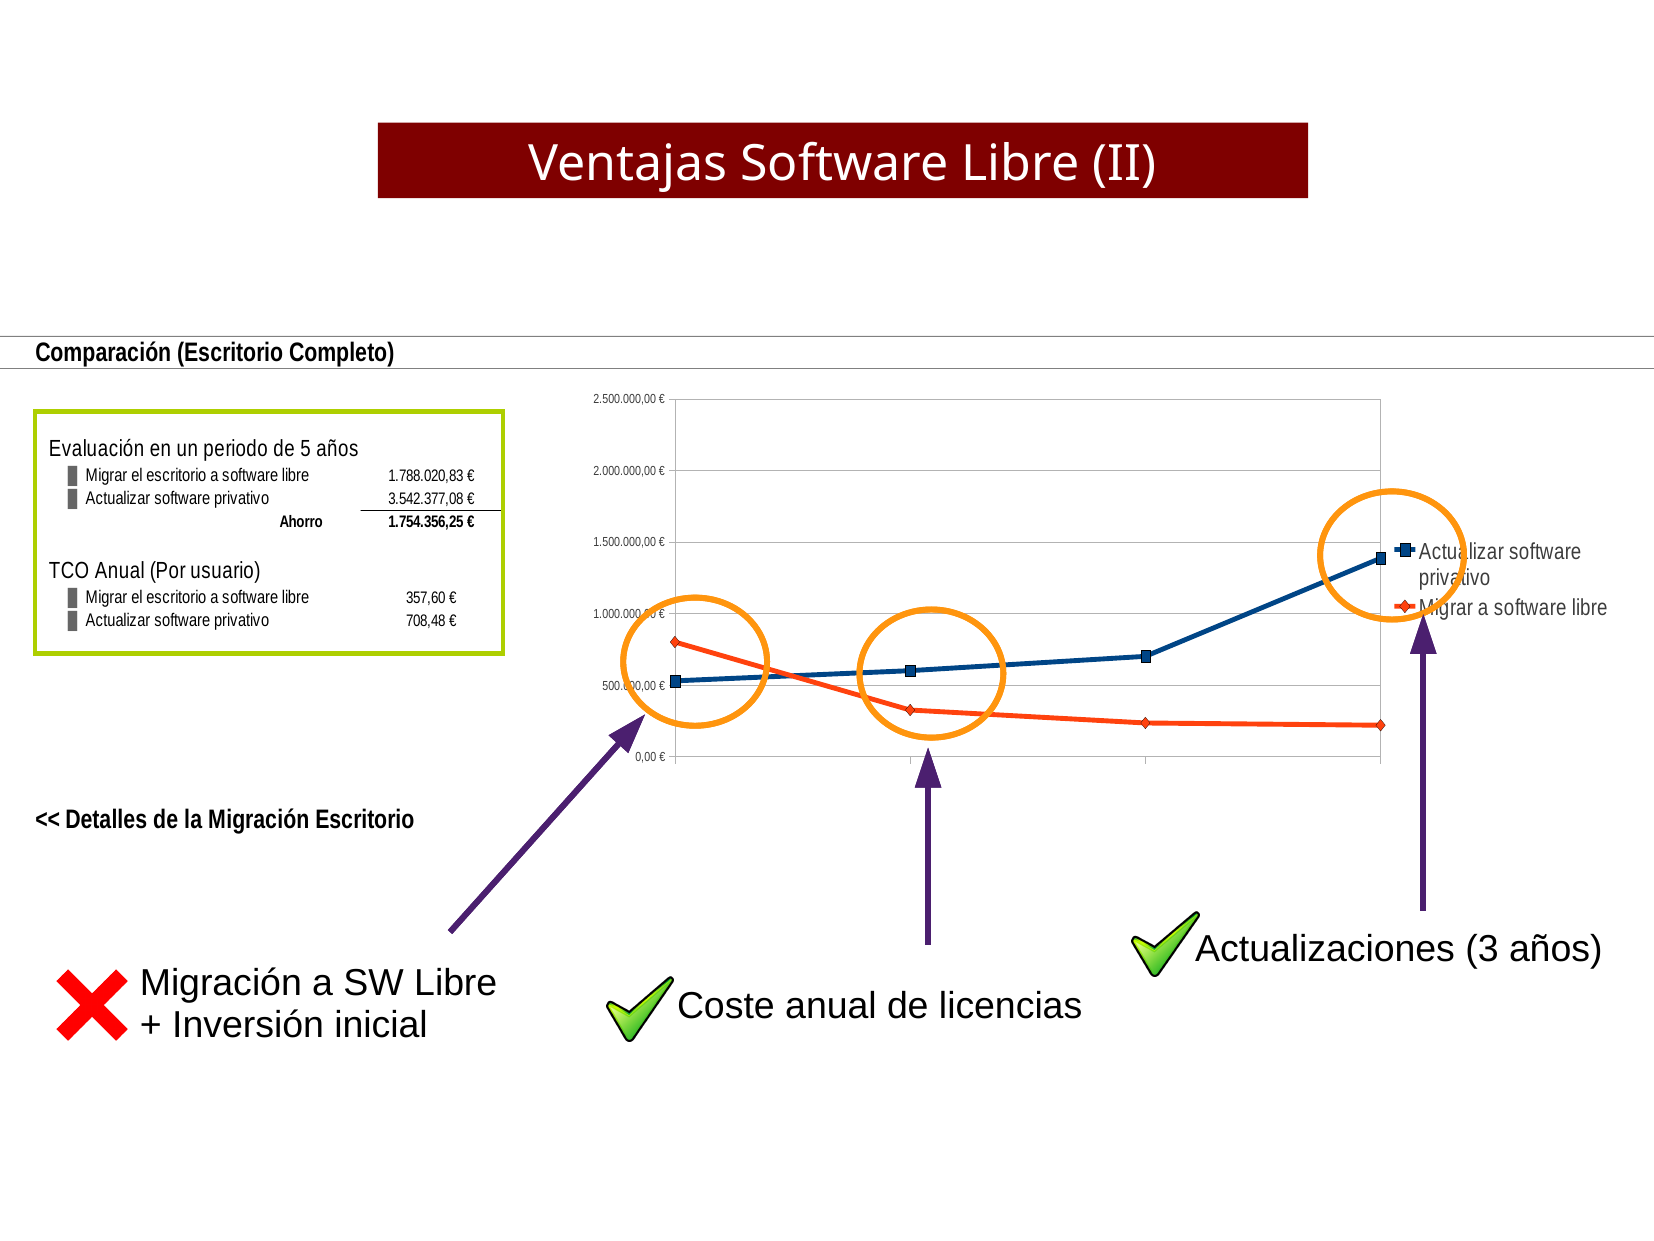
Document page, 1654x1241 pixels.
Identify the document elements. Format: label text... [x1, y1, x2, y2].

picture [606, 975, 674, 1043]
chart [0, 335, 1654, 838]
picture [56, 969, 128, 1041]
text_box Coste anual de licencias [674, 977, 1128, 1041]
chart [1324, 495, 1461, 616]
text_box Ventajas Software Libre (II) [377, 122, 1309, 199]
text_box Actualizaciones (3 años) [1180, 919, 1648, 984]
picture [1131, 910, 1200, 978]
text_box Migración a SW Libre + Inversión inicial [125, 953, 537, 1065]
